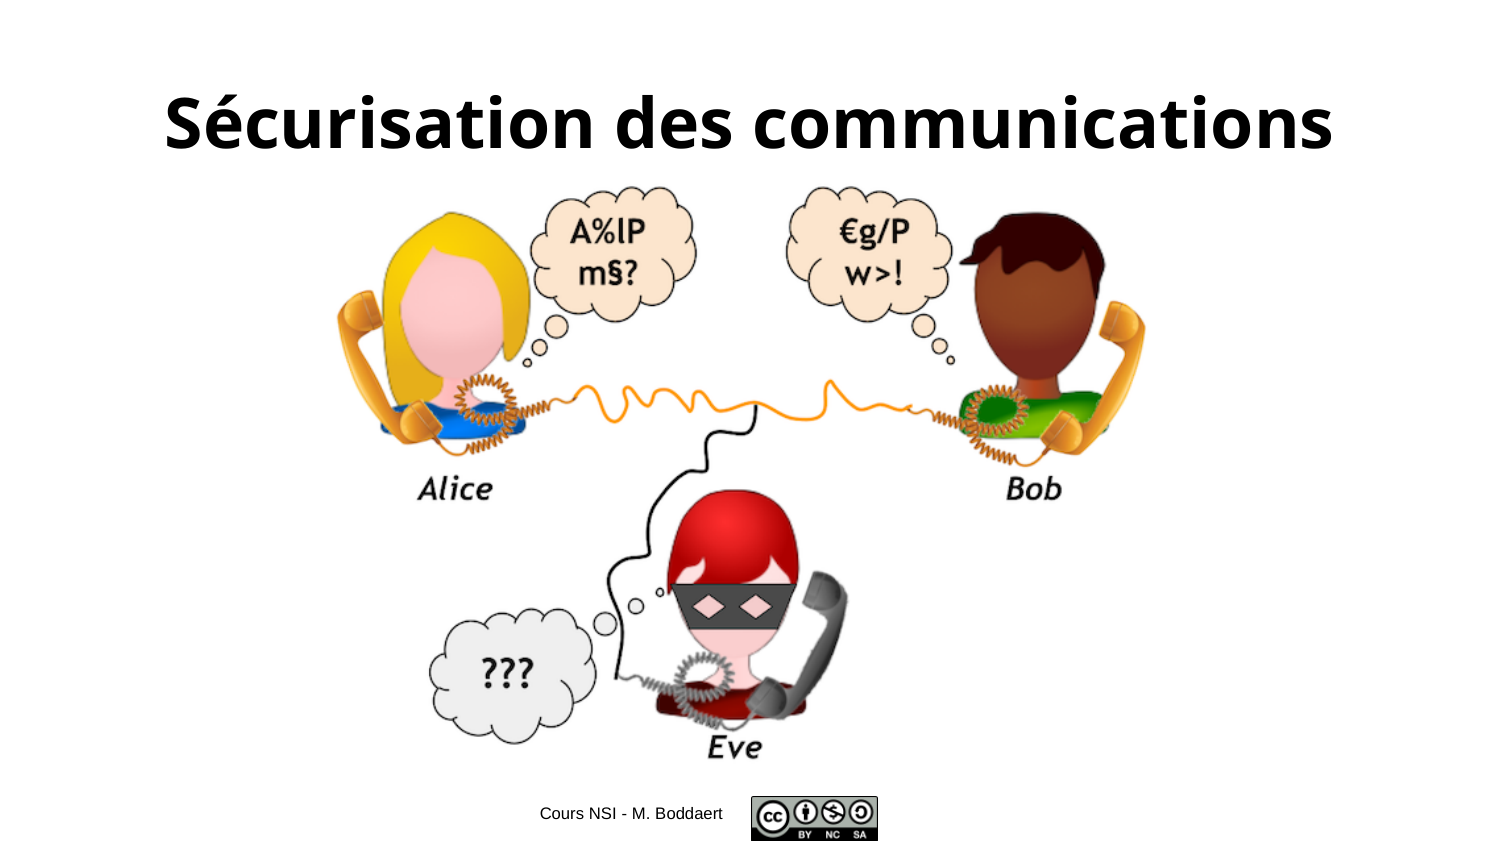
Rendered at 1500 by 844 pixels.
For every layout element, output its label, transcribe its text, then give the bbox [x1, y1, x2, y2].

picture [751, 796, 878, 841]
title Sécurisation des communications [51, 63, 1449, 178]
picture [316, 176, 1154, 776]
